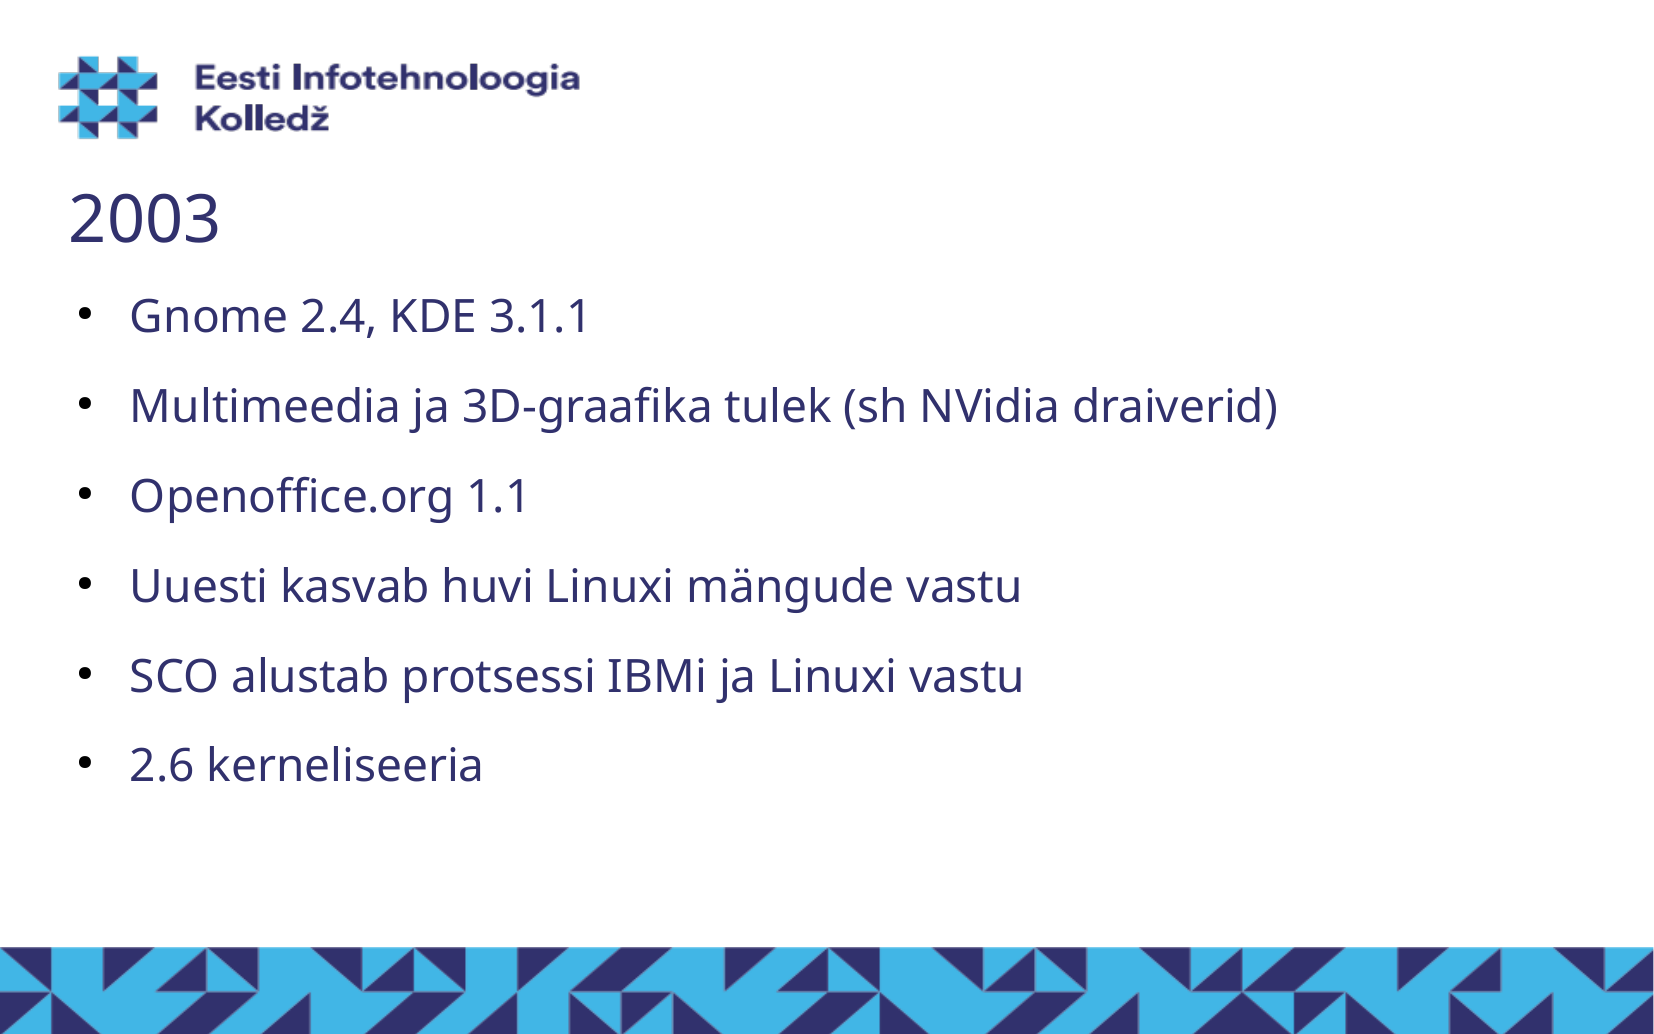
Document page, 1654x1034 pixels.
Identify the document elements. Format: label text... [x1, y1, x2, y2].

list Gnome 2.4, KDE 3.1.1 Multimeedia ja 3D-graafika tulek (sh NVidia draiverid) Openoffice.org 1.1 Uuesti kasvab huvi Linuxi mängude vastu SCO alustab protsessi IBMi ja Linuxi vastu 2.6 kerneliseeria [59, 283, 1595, 936]
title 2003 [68, 147, 1536, 283]
